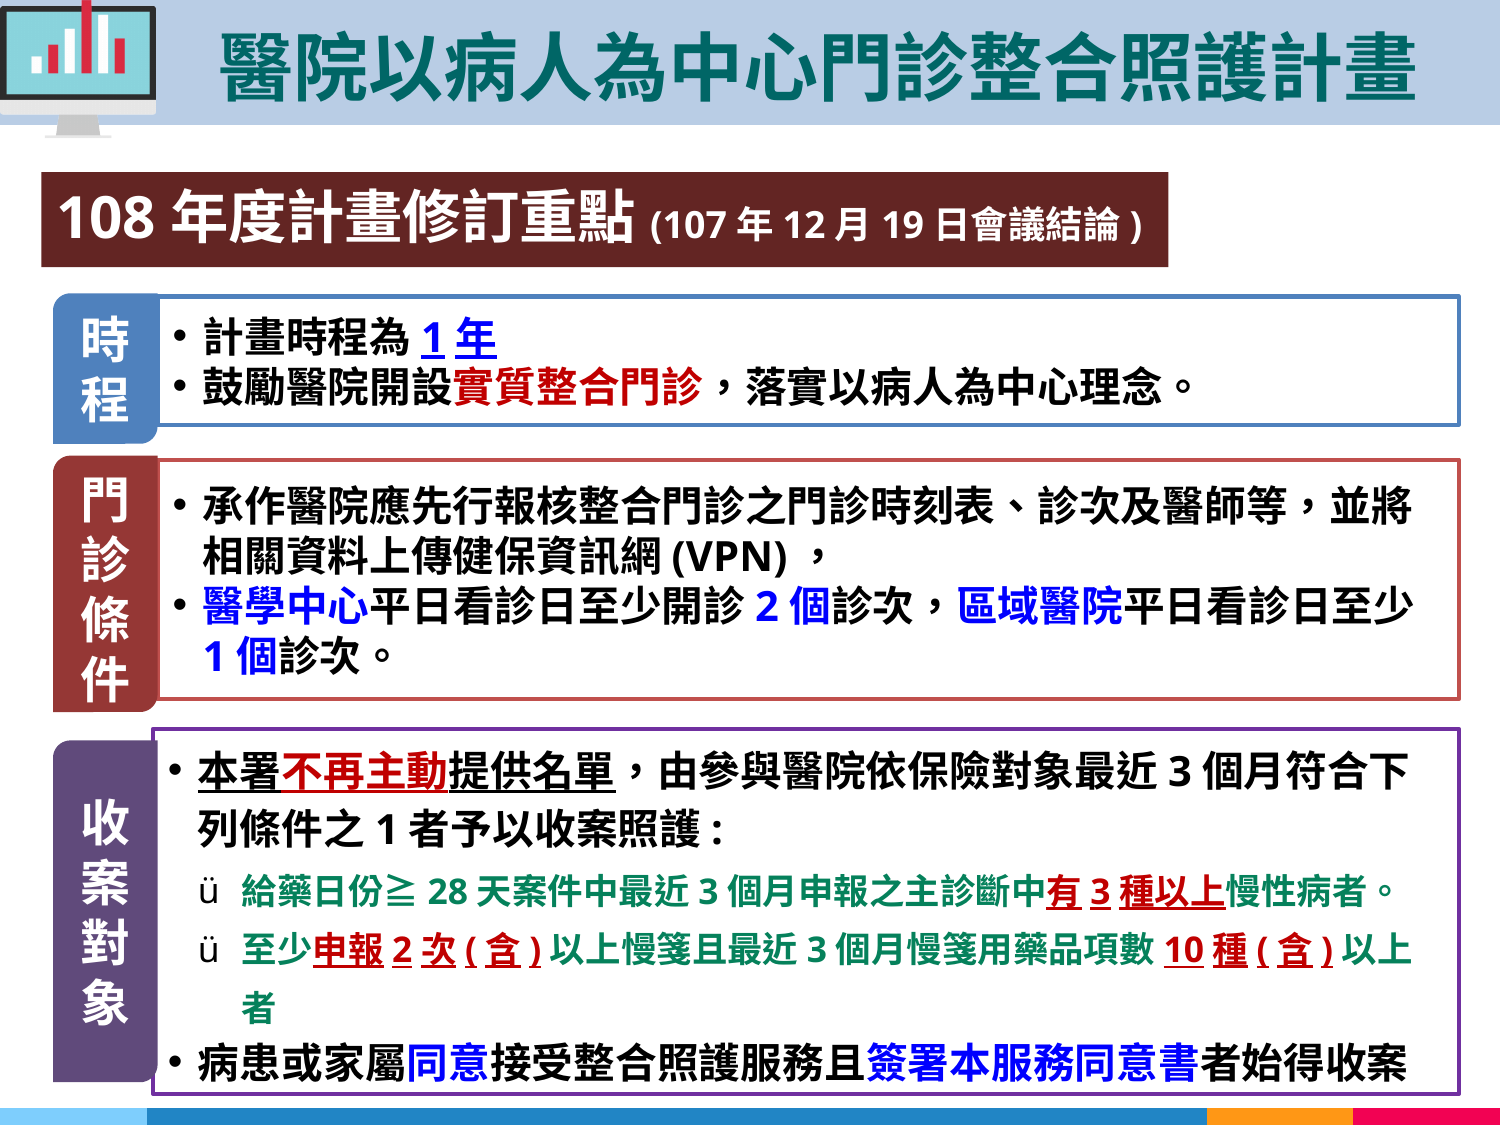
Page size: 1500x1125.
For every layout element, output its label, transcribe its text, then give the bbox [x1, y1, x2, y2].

text_box 承作醫院應先行報核整合門診之門診時刻表、診次及醫師等，並將相關資料上傳健保資訊網(VPN)， 醫學中心平日看診日至少開診2個診次，區域醫院平日看診日至少1個診次。 [157, 459, 1459, 700]
text_box 時程 [53, 293, 158, 444]
text_box 門診條件 [53, 455, 158, 713]
text_box 本署不再主動提供名單，由參與醫院依保險對象最近3個月符合下列條件之1者予以收案照護: 給藥日份≧28天案件中最近3個月申報之主診斷中有3種以上慢性病者。 至少申報2次(含)以上慢箋且最近3個月慢箋用藥品項數10種(含)以上者 病患或家屬同意接受整合照護服務且簽署本服務同意書者始得收案 [153, 728, 1459, 1094]
text_box 計畫時程為1年 鼓勵醫院開設實質整合門診，落實以病人為中心理念。 [158, 296, 1459, 425]
picture [0, 0, 156, 141]
text_box <編號> [1391, 1043, 1482, 1113]
title 醫院以病人為中心門診整合照護計畫 [156, 0, 1500, 130]
text_box 108年度計畫修訂重點(107年12月19日會議結論) [41, 172, 1169, 268]
text_box 收案對象 [53, 740, 158, 1083]
